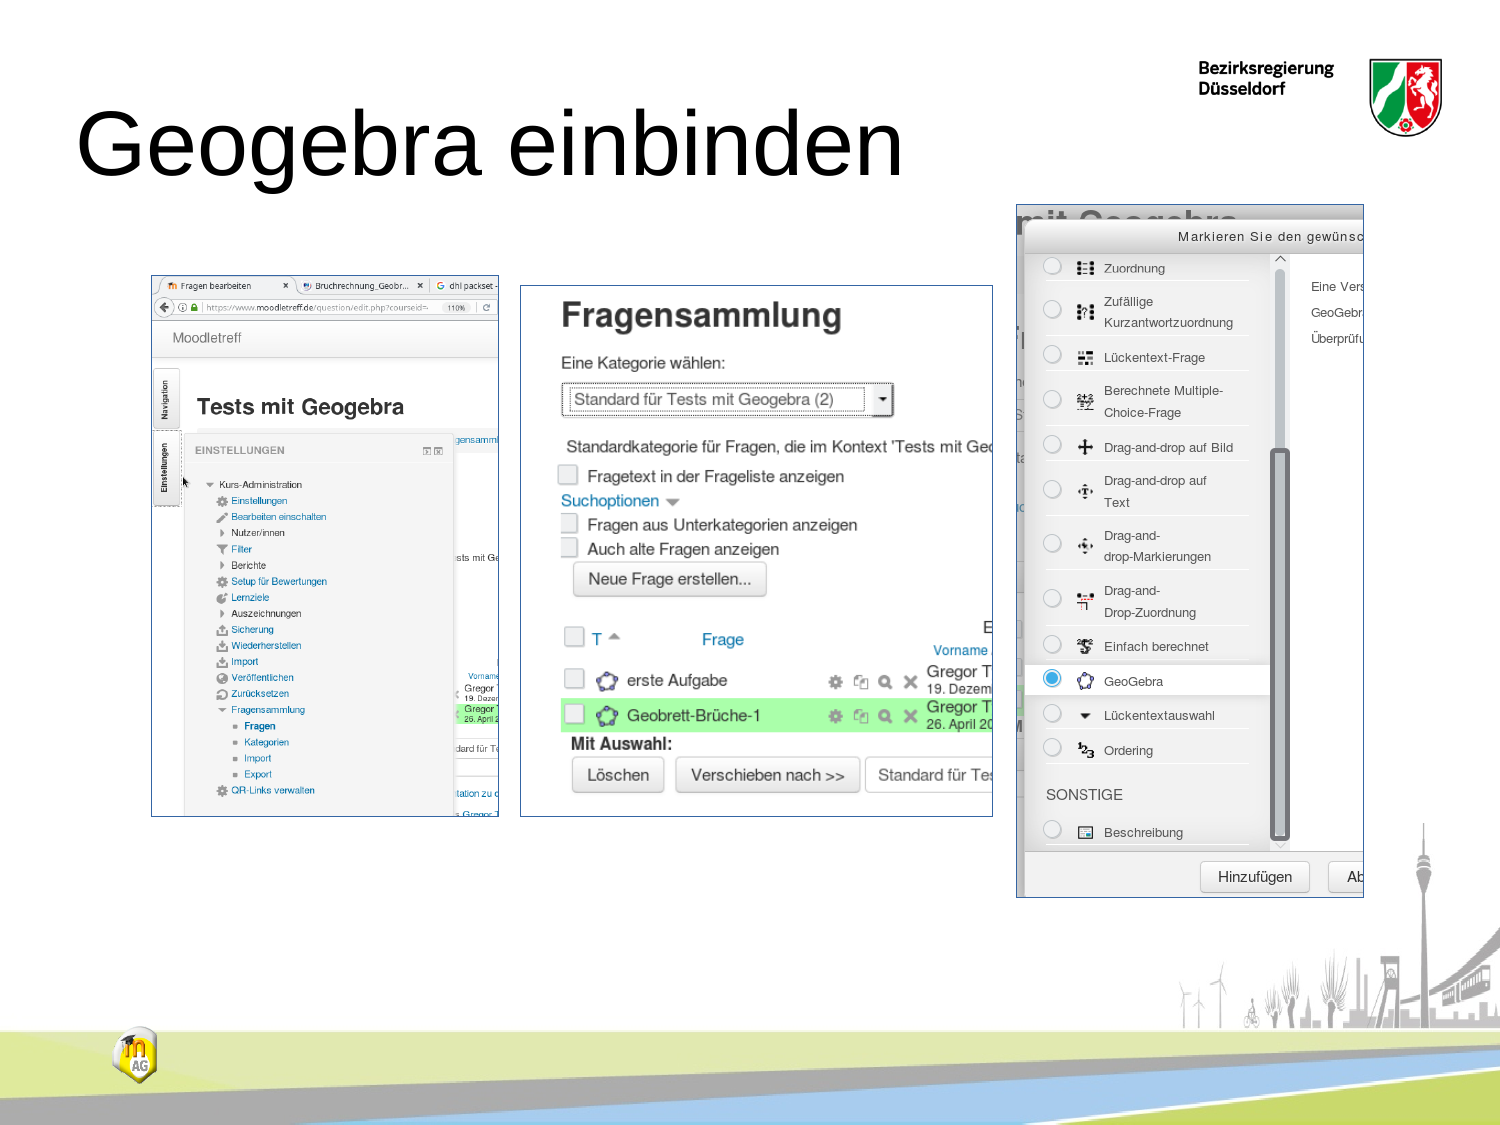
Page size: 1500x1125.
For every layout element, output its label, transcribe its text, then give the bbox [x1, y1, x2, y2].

title Geogebra einbinden [75, 44, 1425, 233]
picture [520, 285, 993, 817]
picture [0, 204, 1500, 1125]
picture [151, 275, 499, 817]
picture [1425, 58, 1442, 137]
